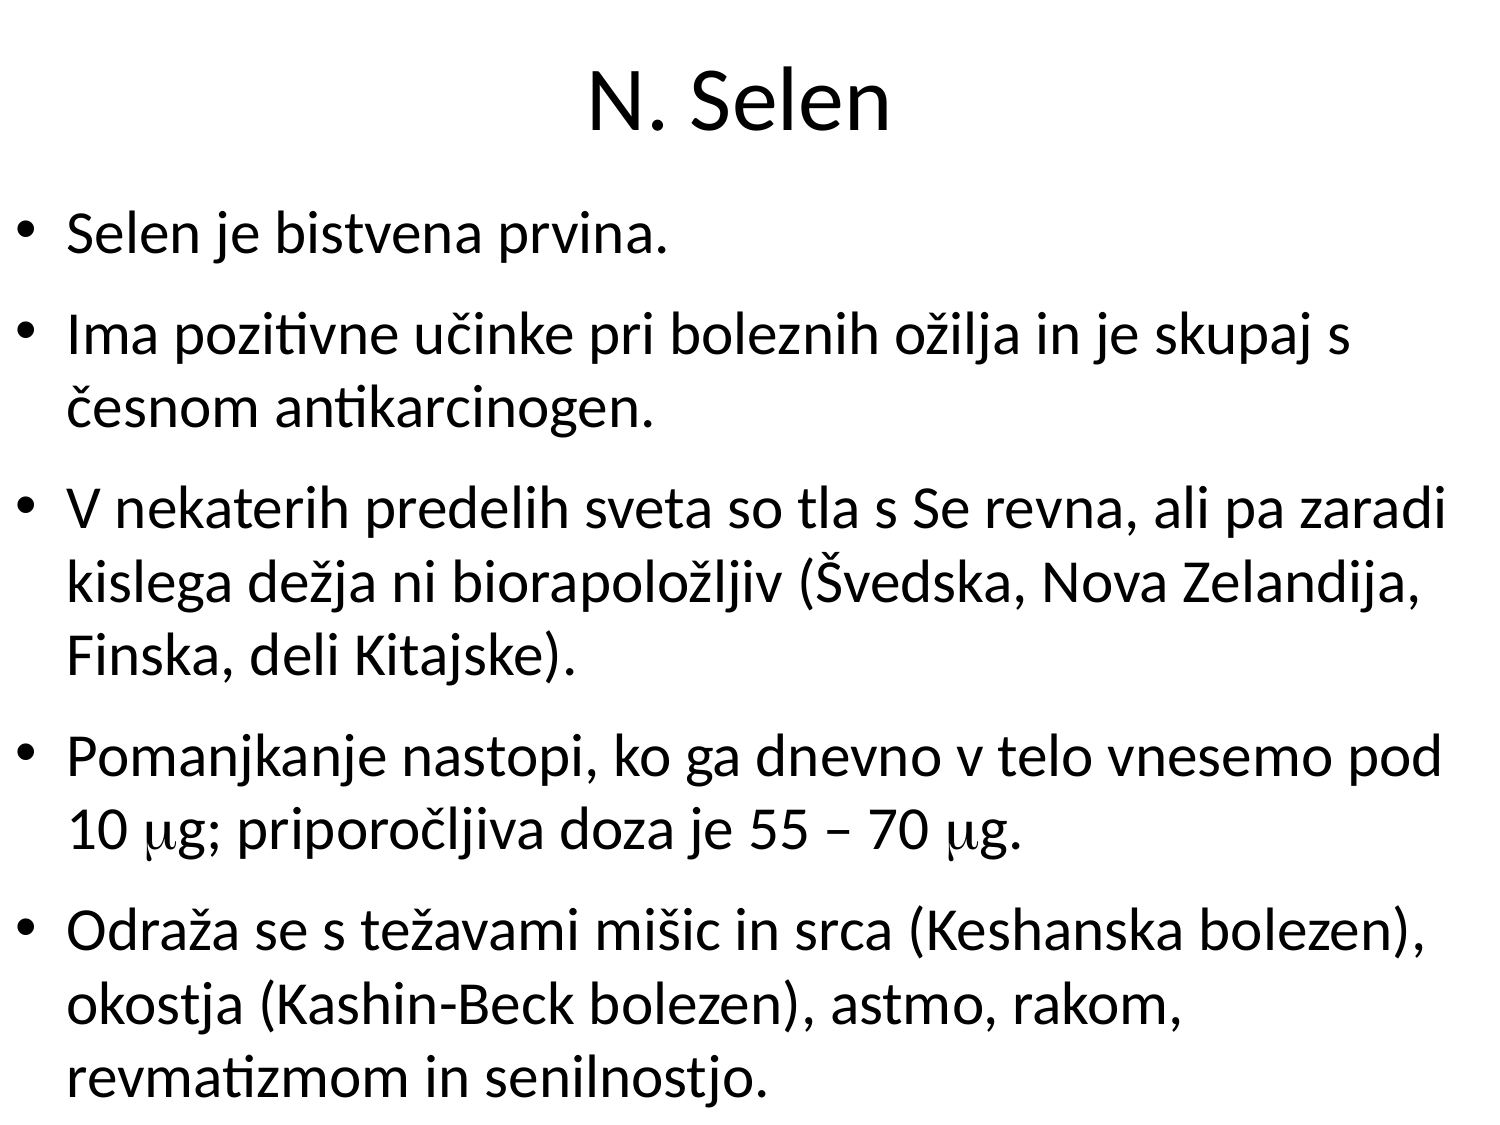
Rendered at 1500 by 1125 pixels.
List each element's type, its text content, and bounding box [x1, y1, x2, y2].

list Selen je bistvena prvina. Ima pozitivne učinke pri boleznih ožilja in je skupaj s česnom antikarcinogen. V nekaterih predelih sveta so tla s Se revna, ali pa zaradi kislega dežja ni biorapoložljiv (Švedska, Nova Zelandija, Finska, deli Kitajske). Pomanjkanje nastopi, ko ga dnevno v telo vnesemo pod 10 g; priporočljiva doza je 55 – 70 g. Odraža se s težavami mišic in srca (Keshanska bolezen), okostja (Kashin-Beck bolezen), astmo, rakom, revmatizmom in senilnostjo. [0, 184, 1500, 1125]
title N. Selen [64, 0, 1415, 184]
